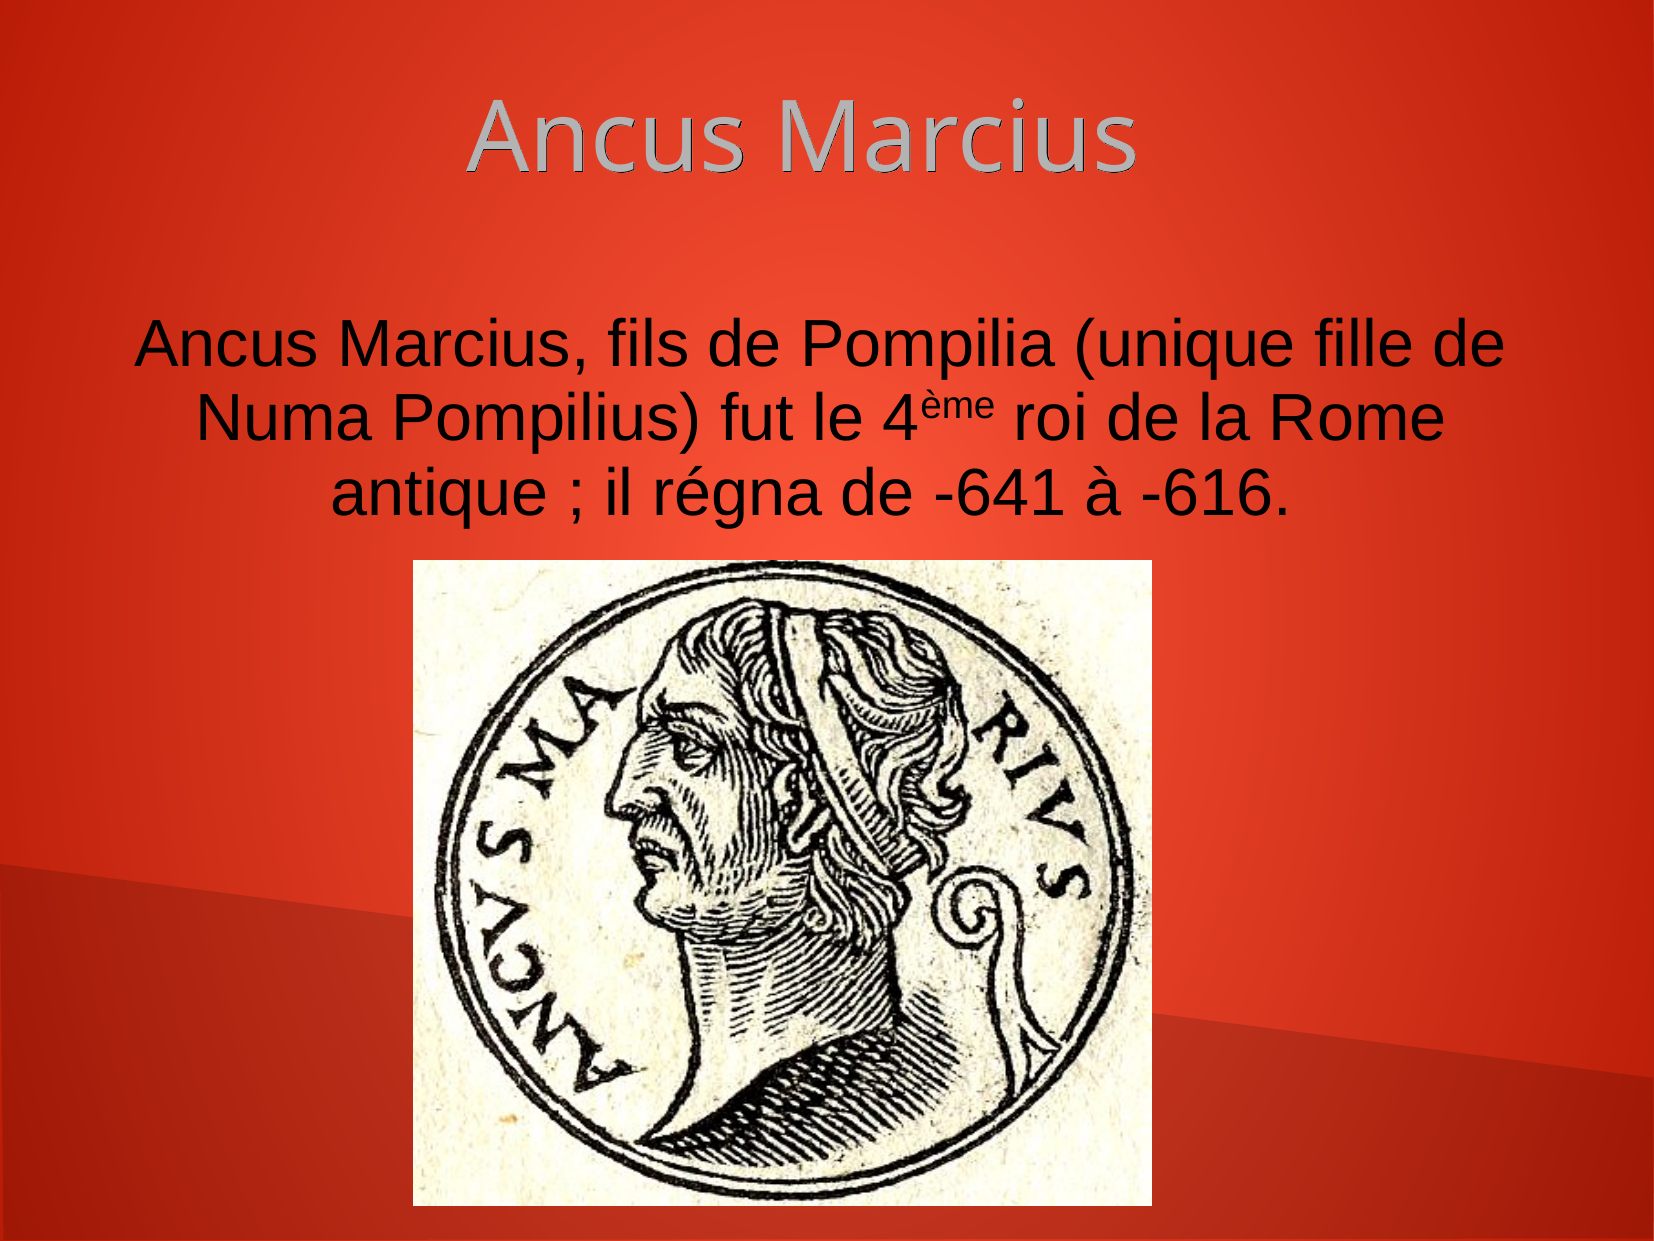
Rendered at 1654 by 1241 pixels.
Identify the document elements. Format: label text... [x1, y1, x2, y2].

picture [413, 560, 1152, 1206]
subtitle Ancus Marcius, fils de Pompilia (unique fille de Numa Pompilius) fut le 4ème roi de la Rome antique ; il régna de -641 à -616. [76, 260, 1565, 650]
title Ancus Marcius [59, 29, 1548, 237]
